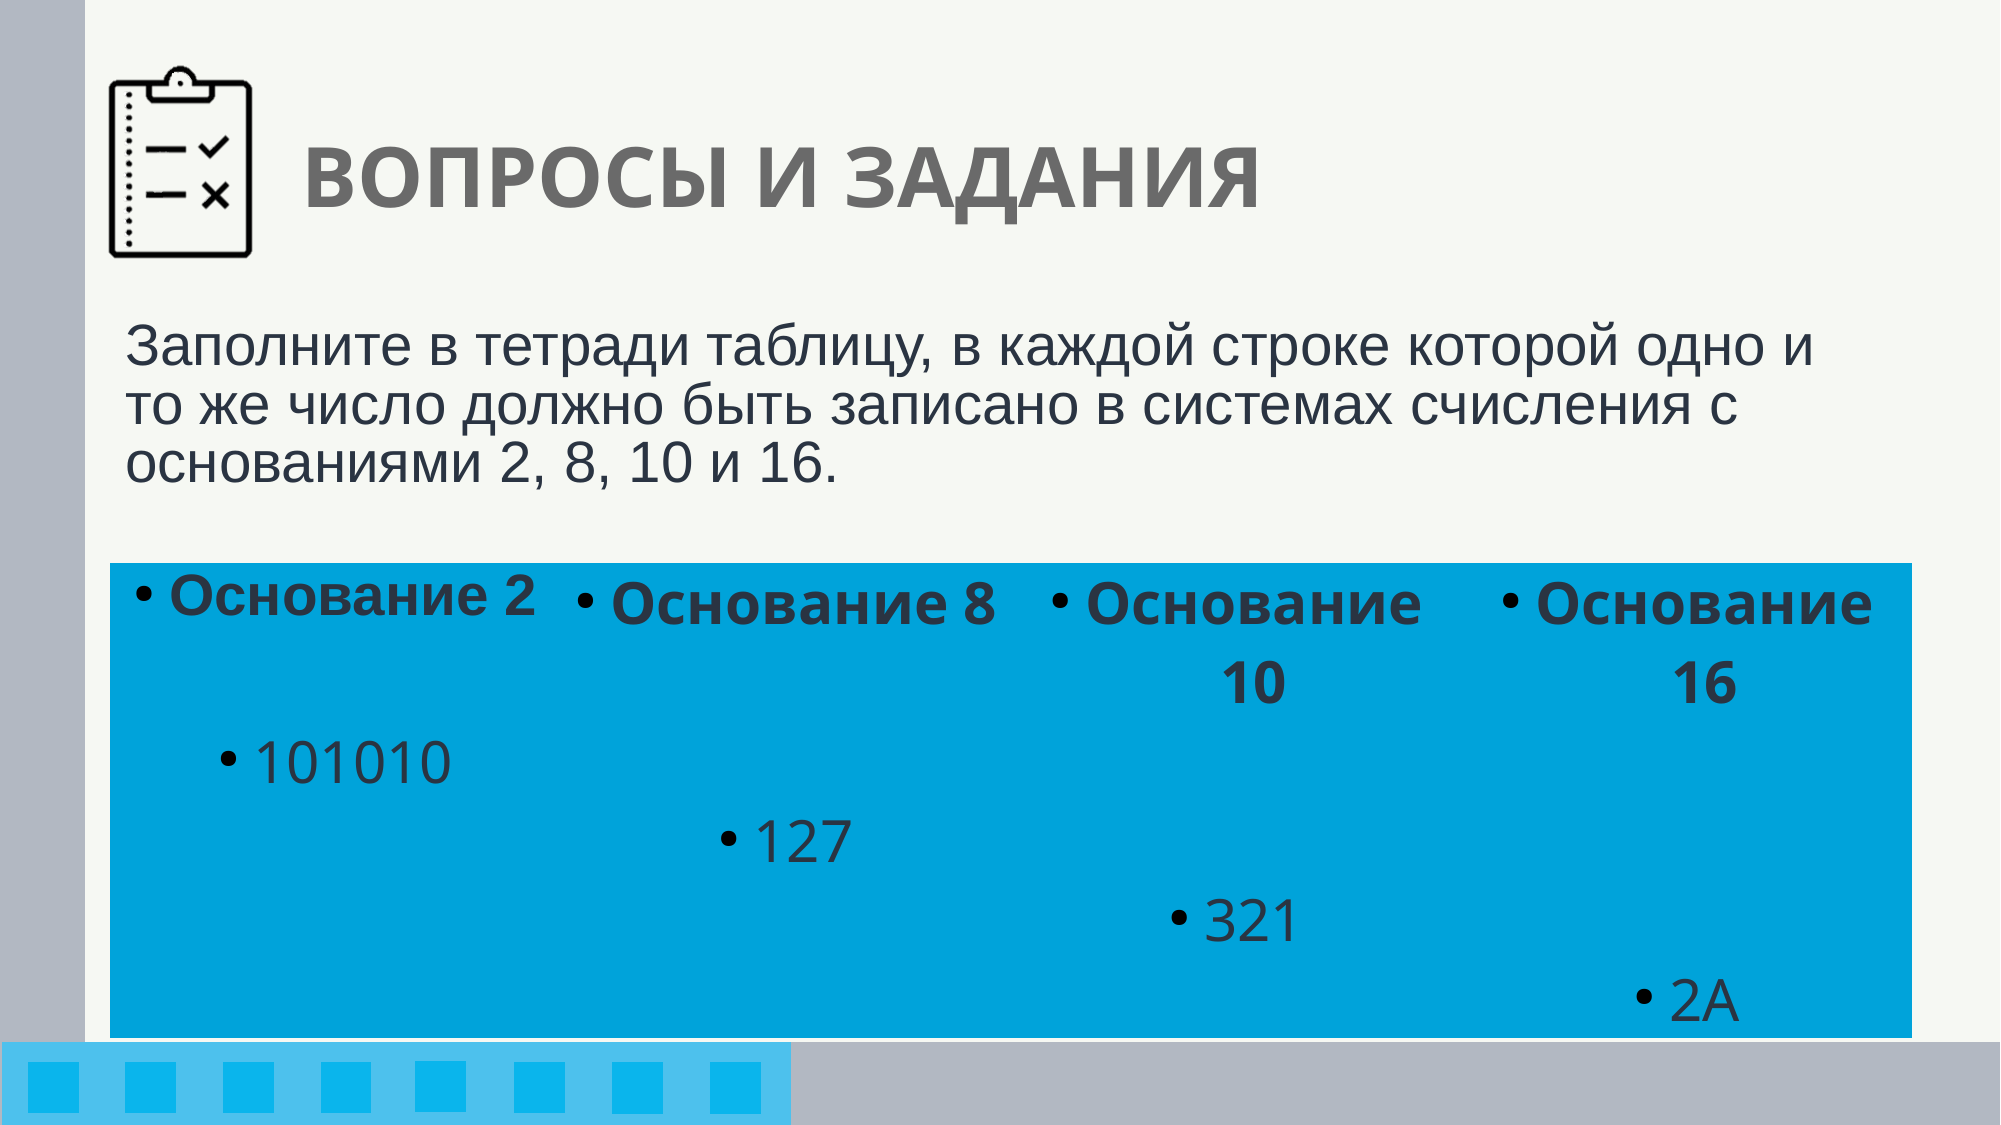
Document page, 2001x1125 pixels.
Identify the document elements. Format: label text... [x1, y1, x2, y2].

table_cell [1462, 800, 1912, 880]
table_cell [561, 880, 1011, 959]
table_header Основание 8 [561, 563, 1011, 721]
table_cell 127 [561, 800, 1011, 880]
table_header Основание 2 [110, 563, 561, 721]
table_cell [1011, 800, 1462, 880]
table_cell [110, 800, 561, 880]
title ВОПРОСЫ И ЗАДАНИЯ [285, 67, 1892, 286]
table_cell [561, 721, 1011, 800]
table_cell [1011, 959, 1462, 1038]
table_cell [1462, 880, 1912, 959]
table_header Основание 16 [1462, 563, 1912, 721]
table_cell 2А [1462, 959, 1912, 1038]
table_cell [1011, 721, 1462, 800]
table_cell [1462, 721, 1912, 800]
table_cell [561, 959, 1011, 1038]
table_cell 101010 [110, 721, 561, 800]
table_header Основание 10 [1011, 563, 1462, 721]
table_cell [110, 880, 561, 959]
table_cell 321 [1011, 880, 1462, 959]
list Заполните в тетради таблицу, в каждой строке которой одно и то же число должно быть записано в системах счисления с основаниями 2, 8, 10 и 16. [110, 311, 1892, 563]
table_cell [110, 959, 561, 1038]
